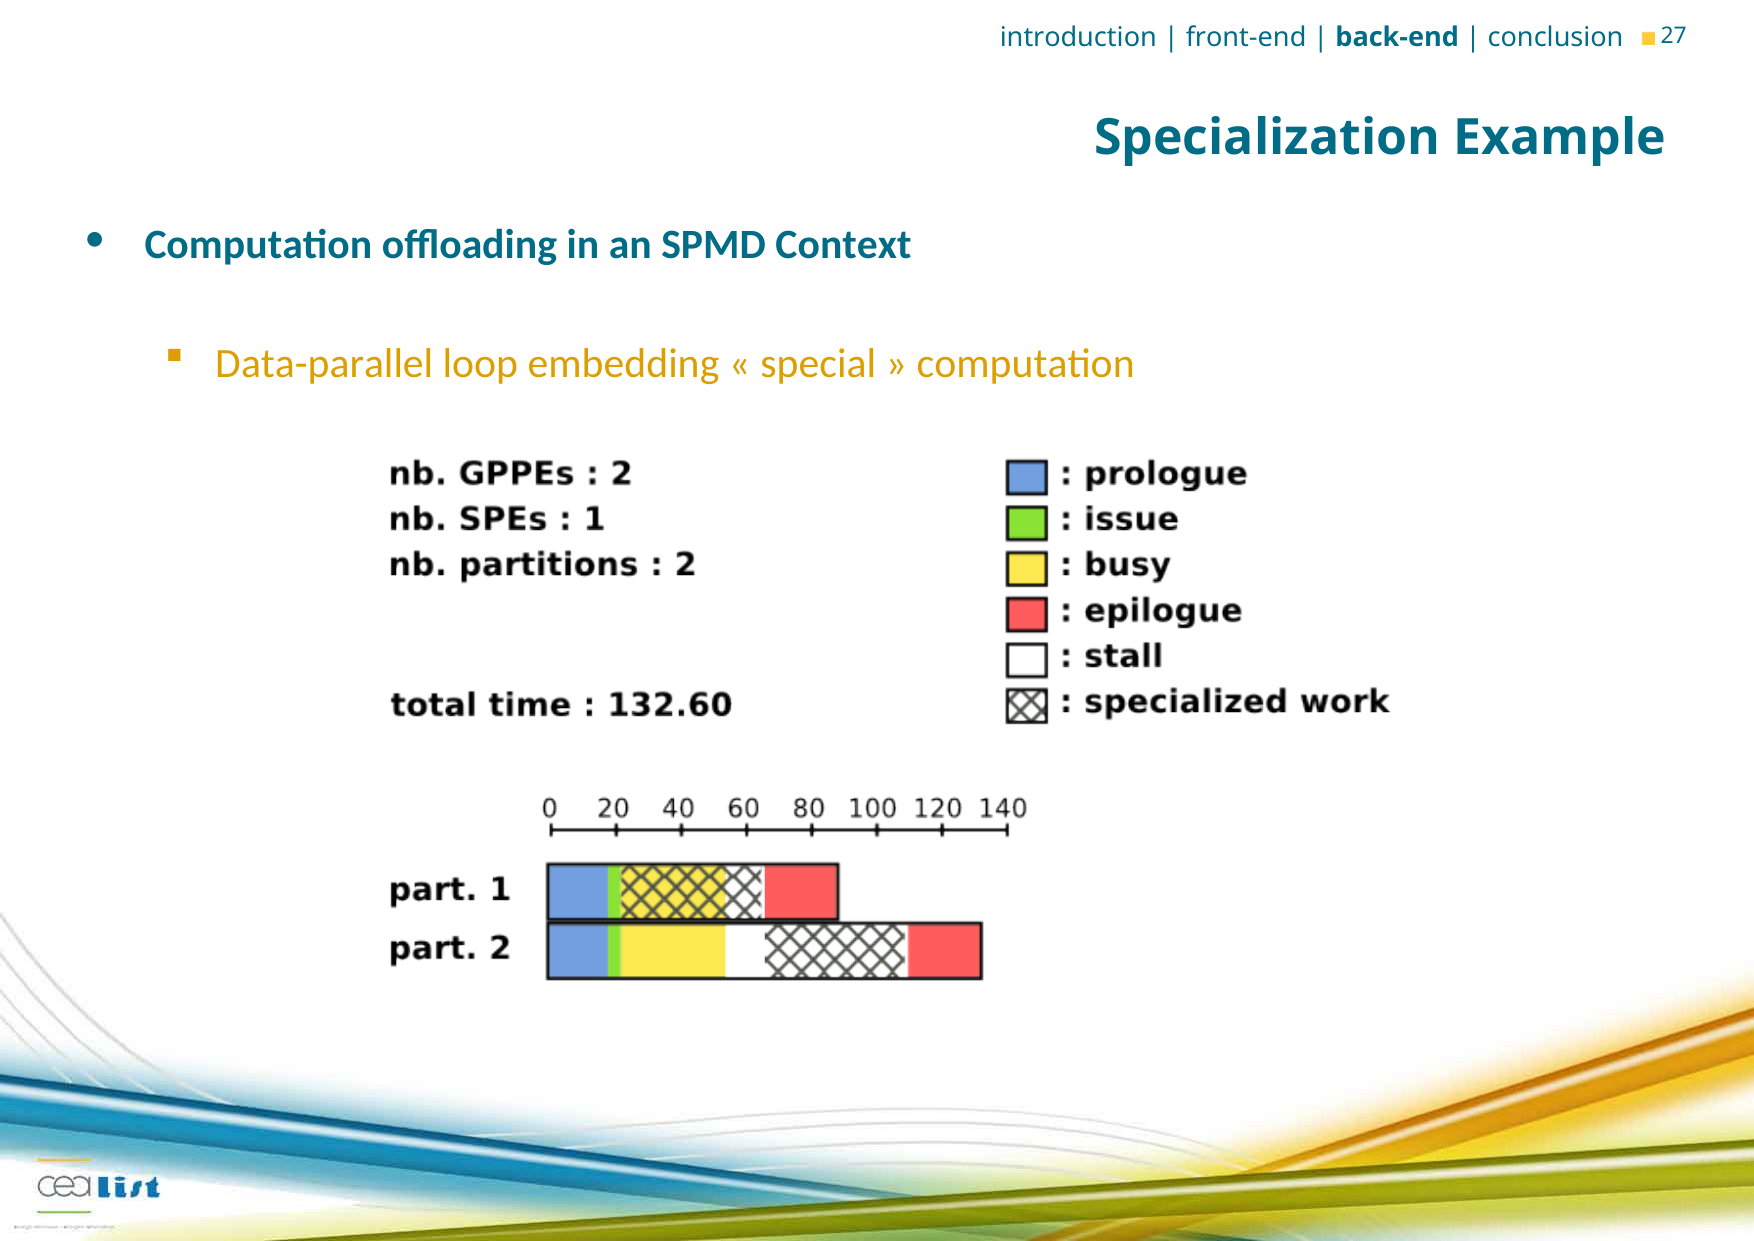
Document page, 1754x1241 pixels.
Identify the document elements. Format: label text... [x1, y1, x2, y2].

title Specialization Example [72, 86, 1682, 183]
list Computation offloading in an SPMD Context Data-parallel loop embedding « special » computation [68, 208, 1679, 1021]
title introduction | front-end | back-end | conclusion [404, 11, 1640, 61]
text_box <number> [1640, 12, 1704, 60]
picture [0, 0, 1754, 1241]
list [122, 367, 1436, 1001]
